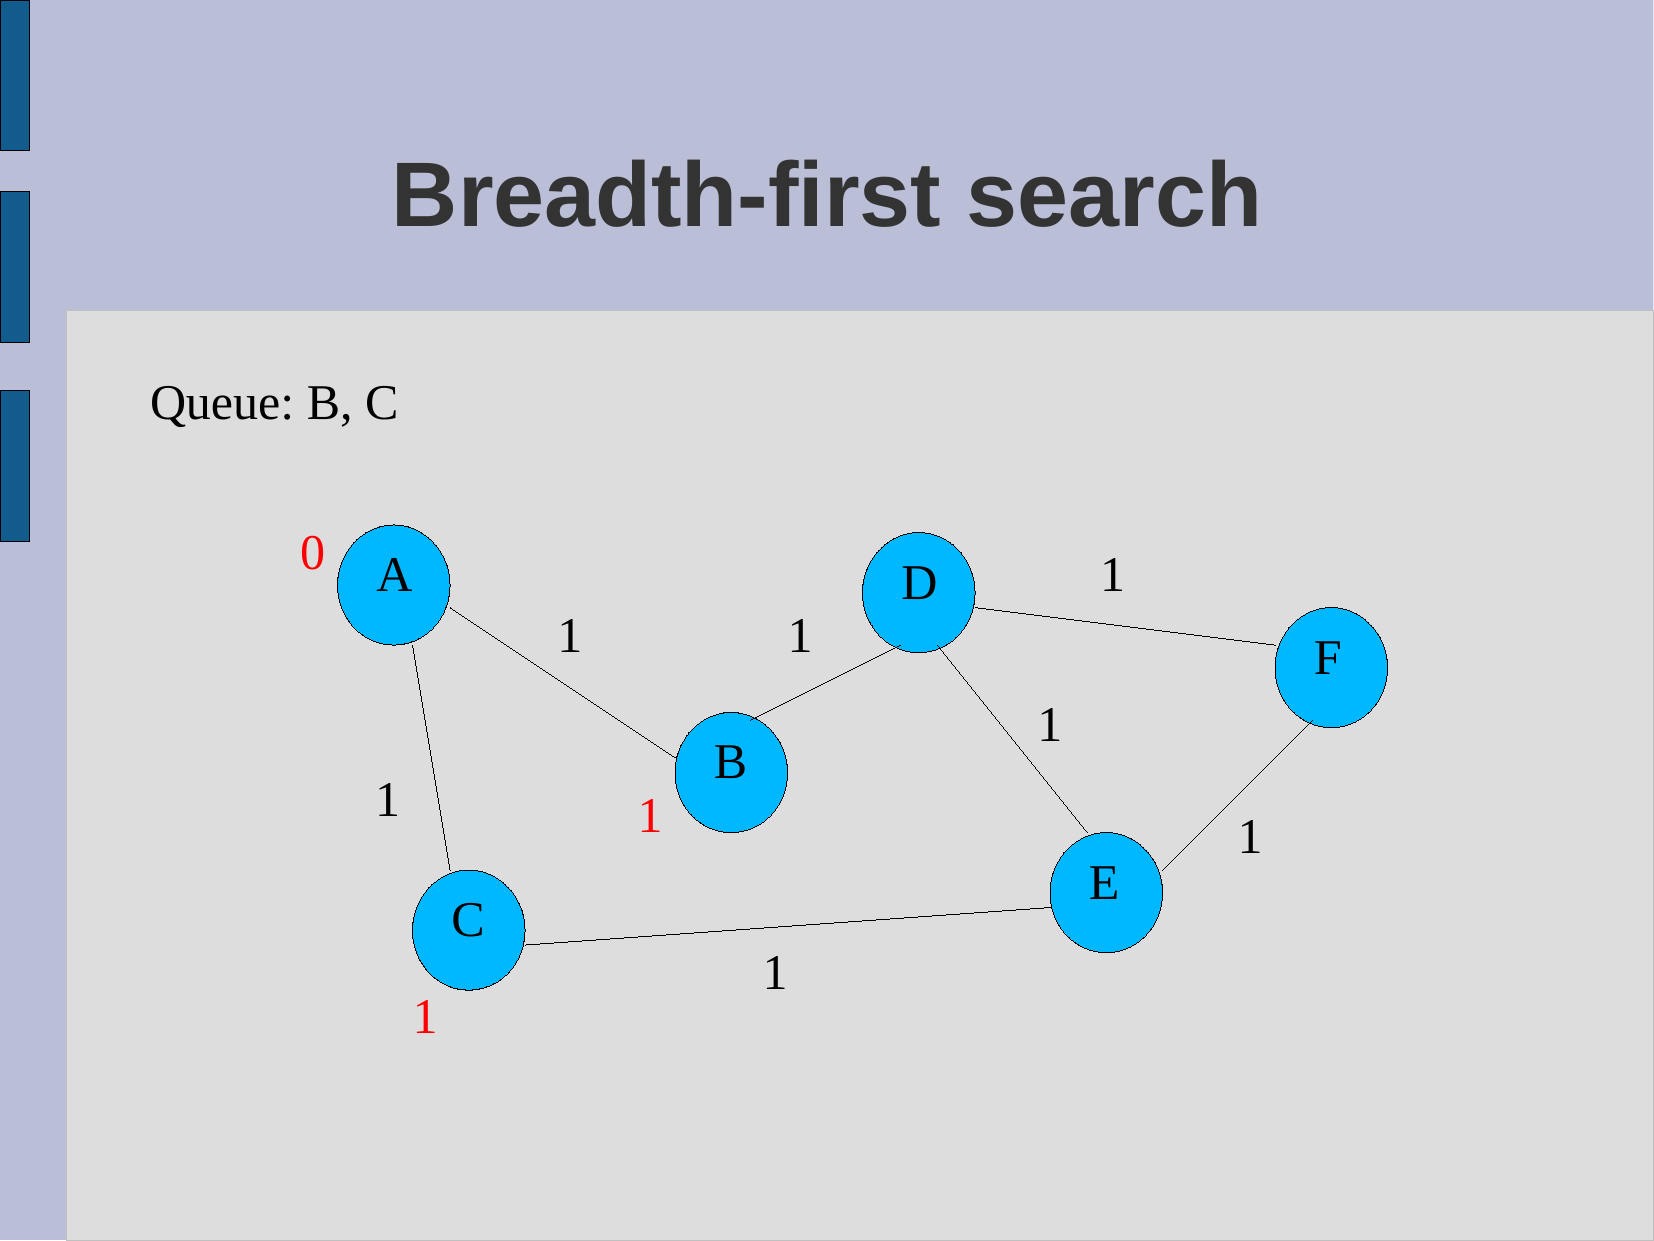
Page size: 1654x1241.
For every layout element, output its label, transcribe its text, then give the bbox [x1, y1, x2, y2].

text_box 1 [557, 607, 583, 663]
text_box [1050, 832, 1163, 953]
text_box 1 [637, 787, 676, 843]
text_box 0 [300, 525, 326, 581]
text_box 1 [762, 945, 788, 1001]
text_box 1 [1237, 809, 1263, 865]
text_box 1 [1099, 547, 1126, 603]
text_box D [901, 554, 938, 610]
text_box 1 [1037, 697, 1063, 753]
text_box [862, 532, 976, 653]
text_box [412, 870, 526, 991]
text_box Queue: B, C [150, 375, 399, 431]
text_box 1 [375, 772, 401, 828]
text_box E [1088, 854, 1120, 910]
text_box B [713, 734, 748, 790]
text_box C [451, 892, 485, 948]
title Breadth-first search [121, 91, 1534, 299]
text_box [337, 524, 451, 646]
text_box A [376, 547, 413, 603]
text_box [1275, 607, 1388, 728]
text_box [675, 712, 788, 833]
text_box 1 [412, 989, 438, 1045]
text_box 1 [787, 607, 813, 663]
text_box F [1313, 629, 1342, 685]
